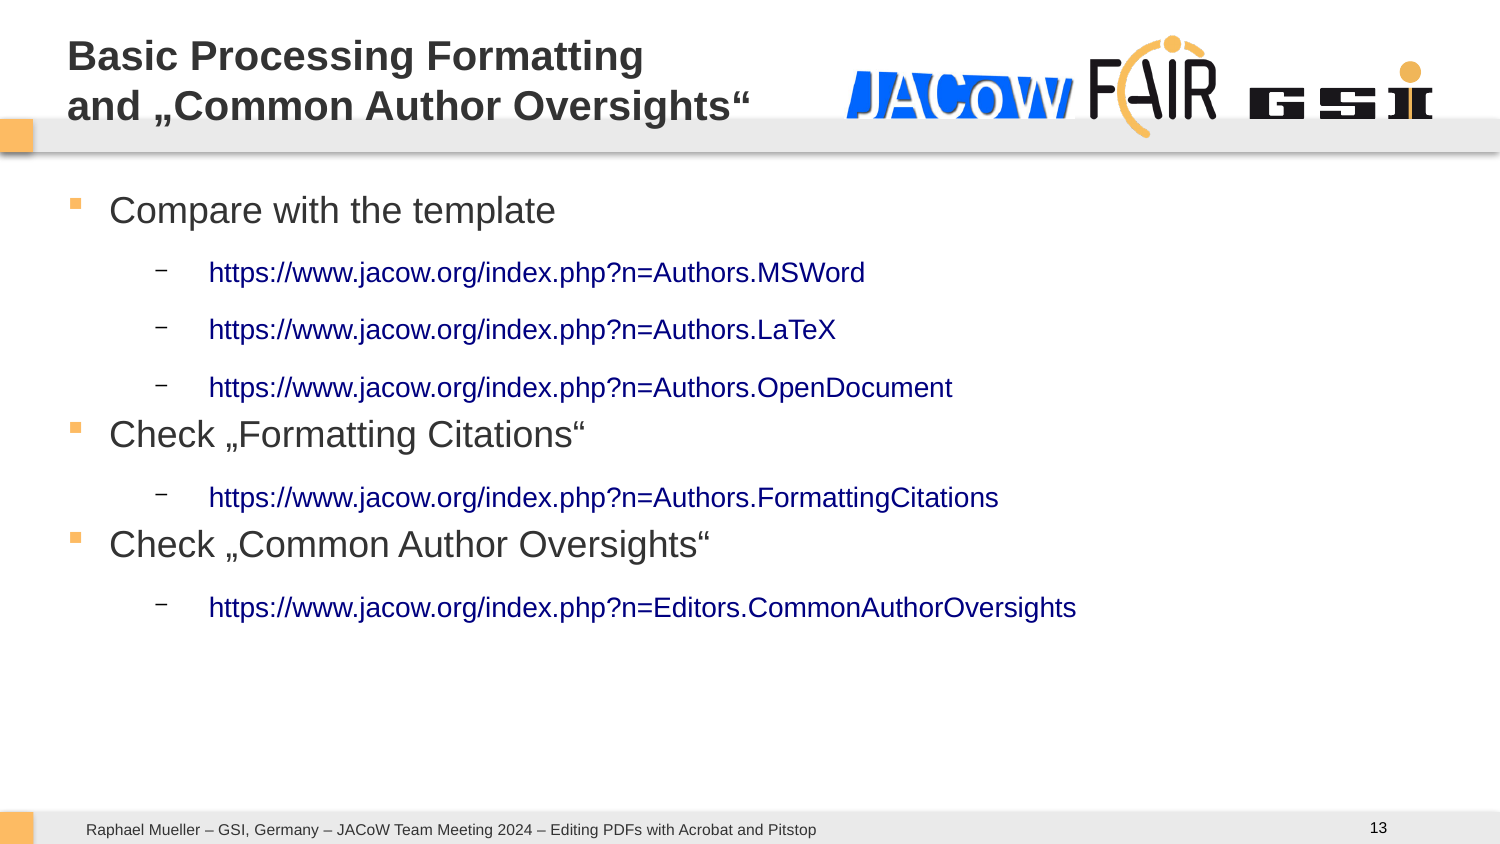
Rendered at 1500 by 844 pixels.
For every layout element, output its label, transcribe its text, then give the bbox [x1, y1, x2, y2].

picture [1048, 69, 1075, 119]
picture [1248, 59, 1434, 119]
list Compare with the template https://www.jacow.org/index.php?n=Authors.MSWord https://www.jacow.org/index.php?n=Authors.LaTeX https://www.jacow.org/index.php?n=Authors.OpenDocument Check „Formatting Citations“ https://www.jacow.org/index.php?n=Authors.FormattingCitations Check „Common Author Oversights“ https://www.jacow.org/index.php?n=Editors.CommonAuthorOversights [52, 178, 1434, 782]
title [0, 38, 1006, 135]
picture [1089, 33, 1217, 140]
list Basic Processing Formatting and „Common Author Oversights“ [52, 21, 1048, 137]
